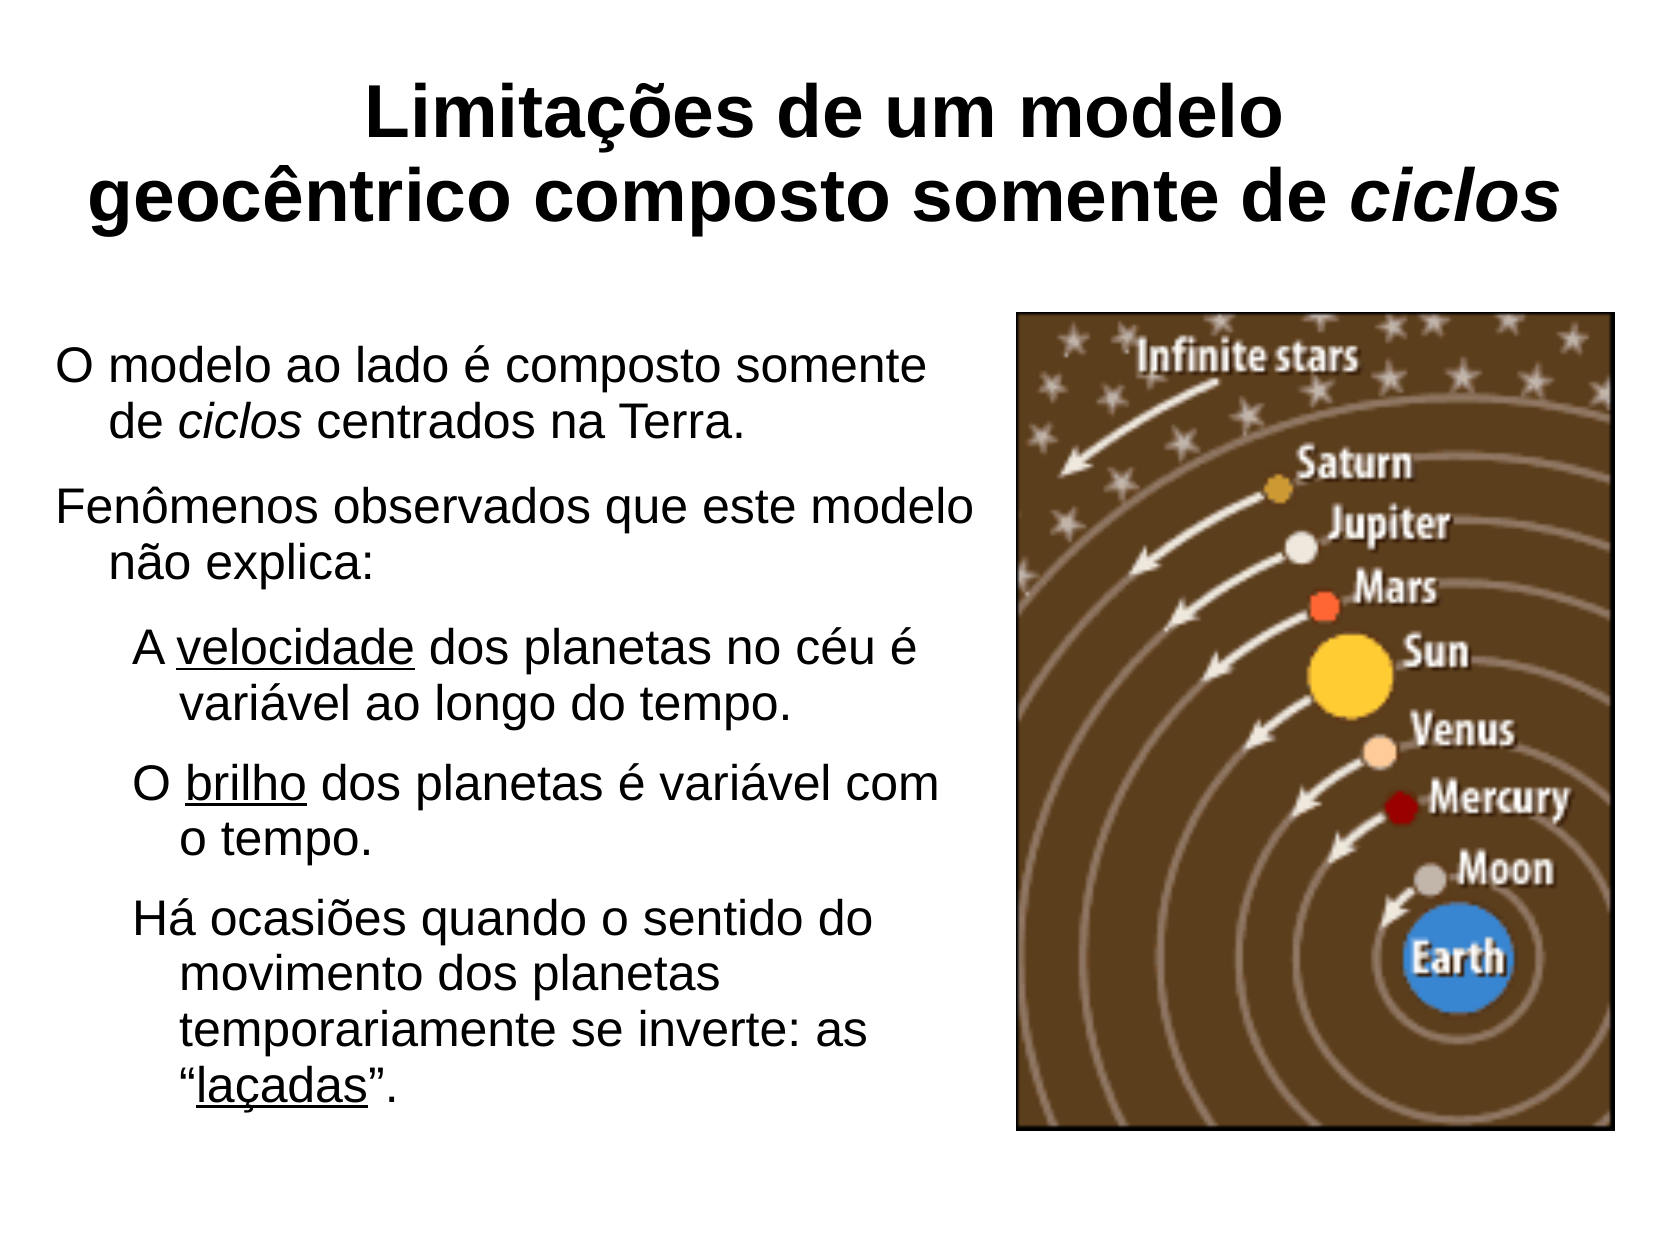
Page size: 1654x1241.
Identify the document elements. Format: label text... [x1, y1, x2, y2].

list O modelo ao lado é composto somente de ciclos centrados na Terra. Fenômenos observados que este modelo não explica: A velocidade dos planetas no céu é variável ao longo do tempo. O brilho dos planetas é variável com o tempo. Há ocasiões quando o sentido do movimento dos planetas temporariamente se inverte: as “laçadas”. [37, 337, 976, 1190]
title Limitações de um modelo geocêntrico composto somente de ciclos [37, 49, 1613, 257]
picture [1016, 312, 1615, 1131]
